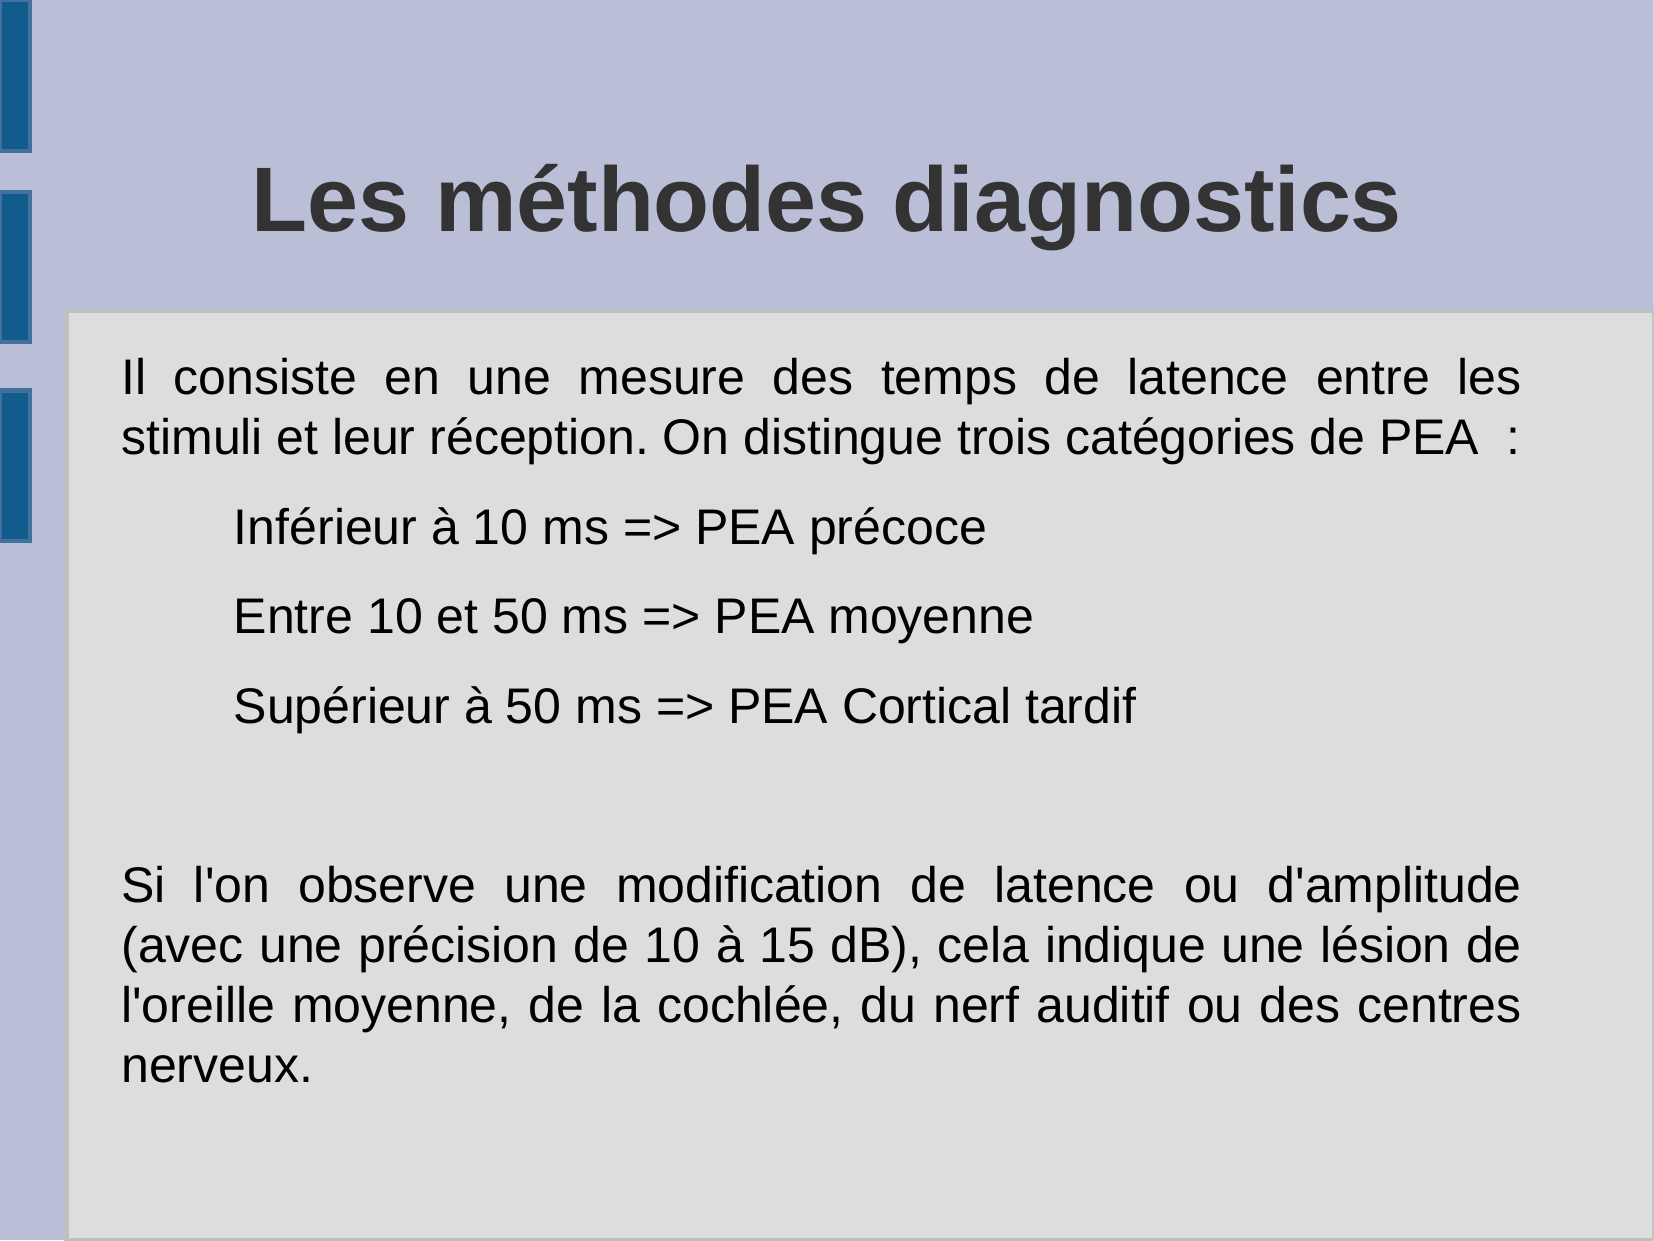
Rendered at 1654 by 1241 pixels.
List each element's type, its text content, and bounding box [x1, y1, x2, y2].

title Les méthodes diagnostics [121, 91, 1534, 299]
list Il consiste en une mesure des temps de latence entre les stimuli et leur réception. On distingue trois catégories de PEA : Inférieur à 10 ms => PEA précoce Entre 10 et 50 ms => PEA moyenne Supérieur à 50 ms => PEA Cortical tardif Si l'on observe une modification de latence ou d'amplitude (avec une précision de 10 à 15 dB), cela indique une lésion de l'oreille moyenne, de la cochlée, du nerf auditif ou des centres nerveux. [121, 344, 1534, 1127]
